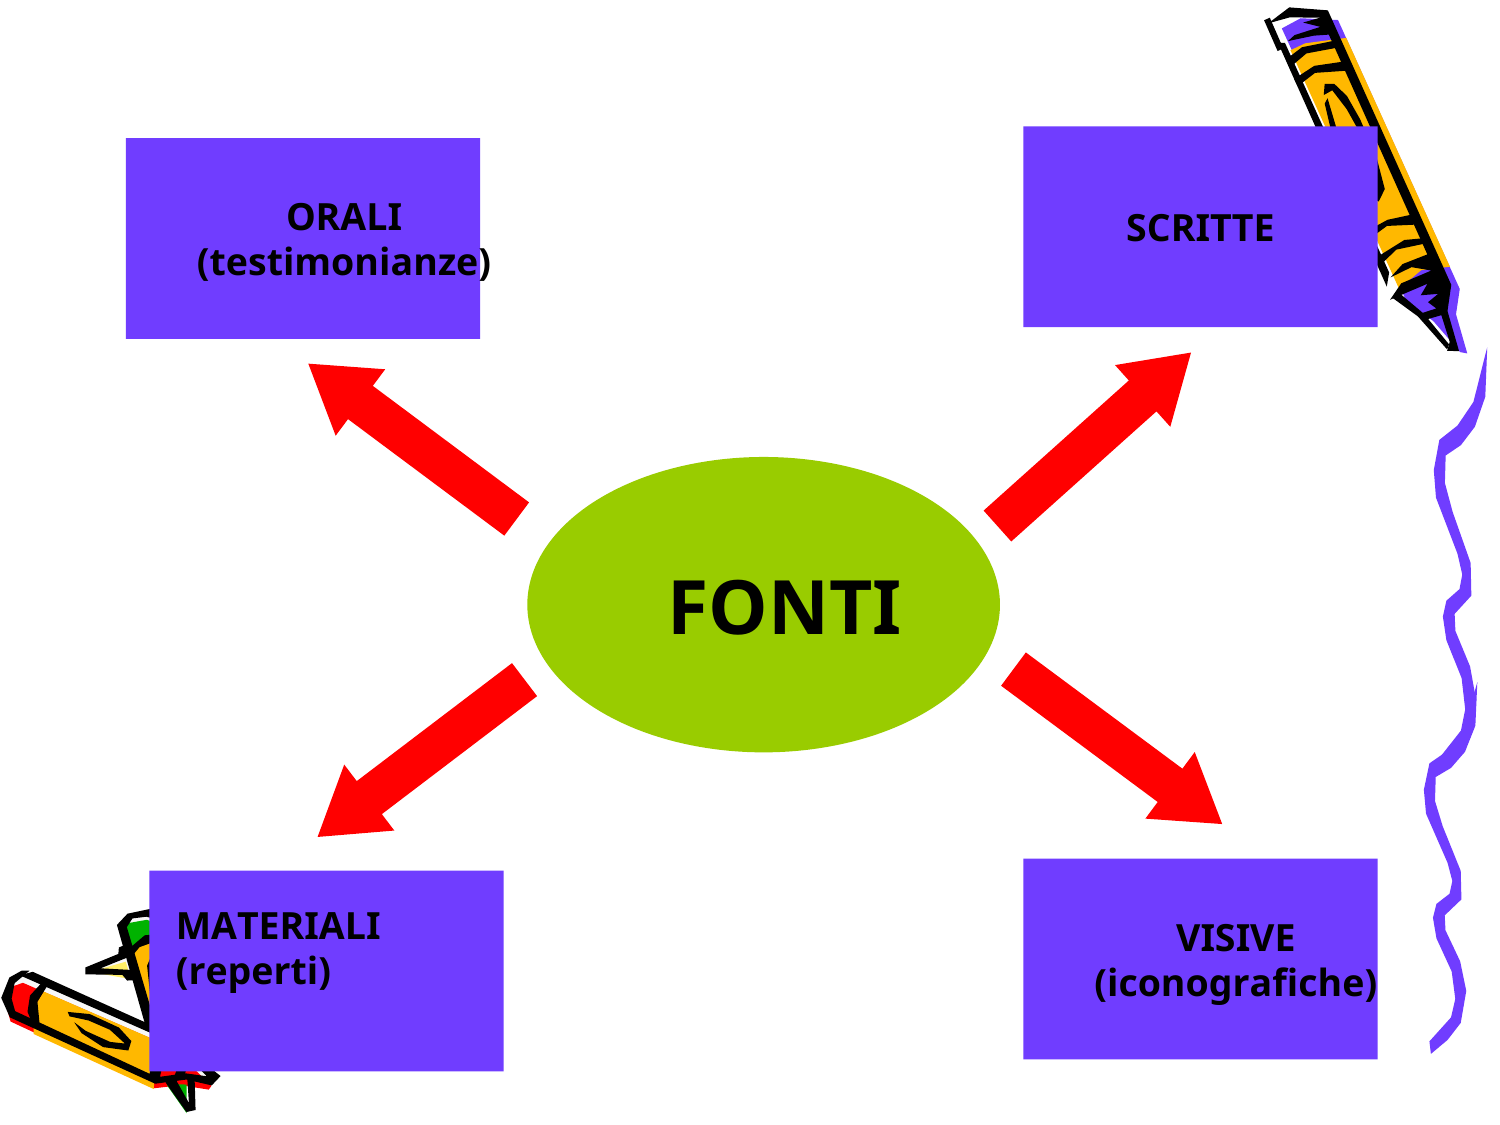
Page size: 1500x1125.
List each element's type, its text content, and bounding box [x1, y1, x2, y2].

text_box ORALI (testimonianze) [125, 138, 481, 339]
text_box [983, 352, 1192, 542]
text_box [1001, 652, 1223, 825]
text_box [317, 663, 538, 837]
text_box MATERIALI (reperti) [161, 893, 509, 1000]
text_box FONTI [527, 456, 1000, 753]
text_box [308, 363, 530, 536]
text_box [149, 870, 504, 1072]
text_box SCRITTE [1023, 126, 1378, 328]
text_box VISIVE (iconografiche) [1023, 858, 1378, 1060]
